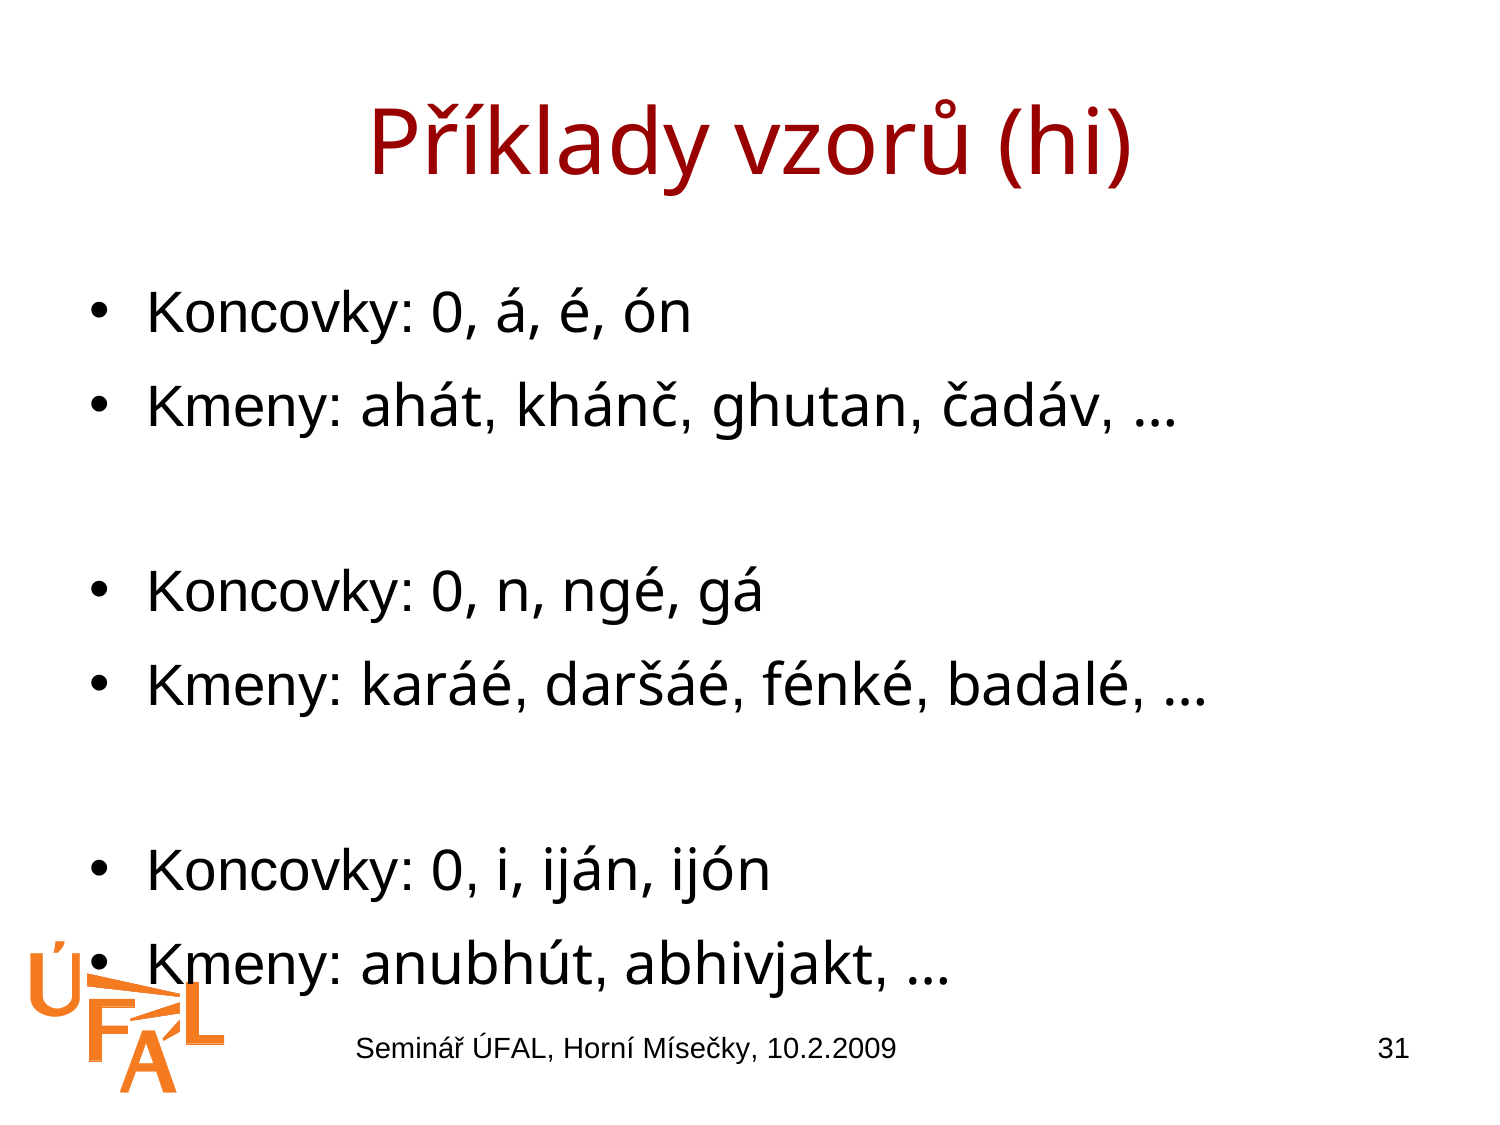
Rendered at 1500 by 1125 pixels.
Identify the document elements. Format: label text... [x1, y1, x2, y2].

title Příklady vzorů (hi) [75, 45, 1426, 233]
list Koncovky: 0, á, é, ón Kmeny: ahát, khánč, ghutan, čadáv, … Koncovky: 0, n, ngé, gá Kmeny: karáé, daršáé, fénké, badalé, … Koncovky: 0, i, iján, ijón Kmeny: anubhút, abhivjakt, … [75, 262, 1426, 1006]
